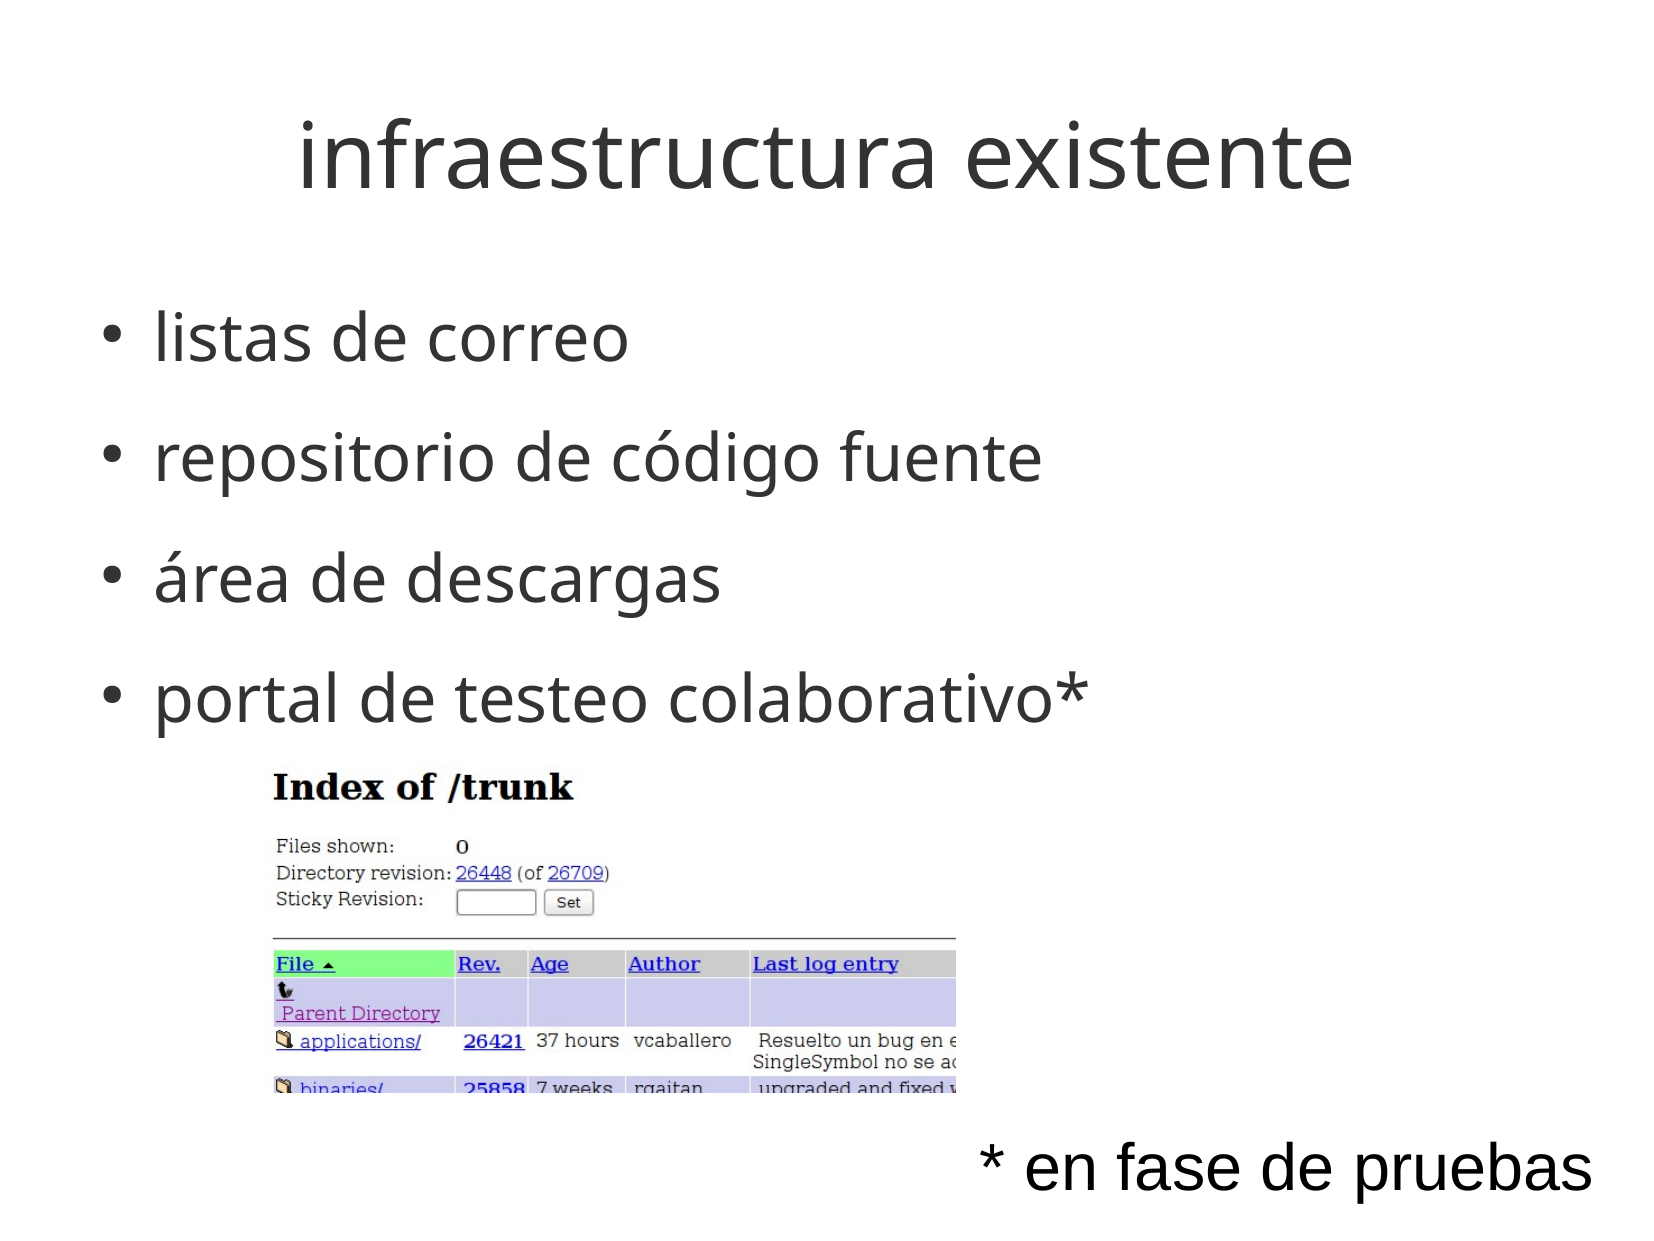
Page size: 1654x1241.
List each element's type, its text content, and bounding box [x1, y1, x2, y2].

list listas de correo repositorio de código fuente área de descargas portal de testeo colaborativo* [82, 290, 1571, 1109]
picture [265, 748, 956, 1093]
title infraestructura existente [82, 56, 1571, 250]
text_box * en fase de pruebas [871, 1122, 1610, 1212]
